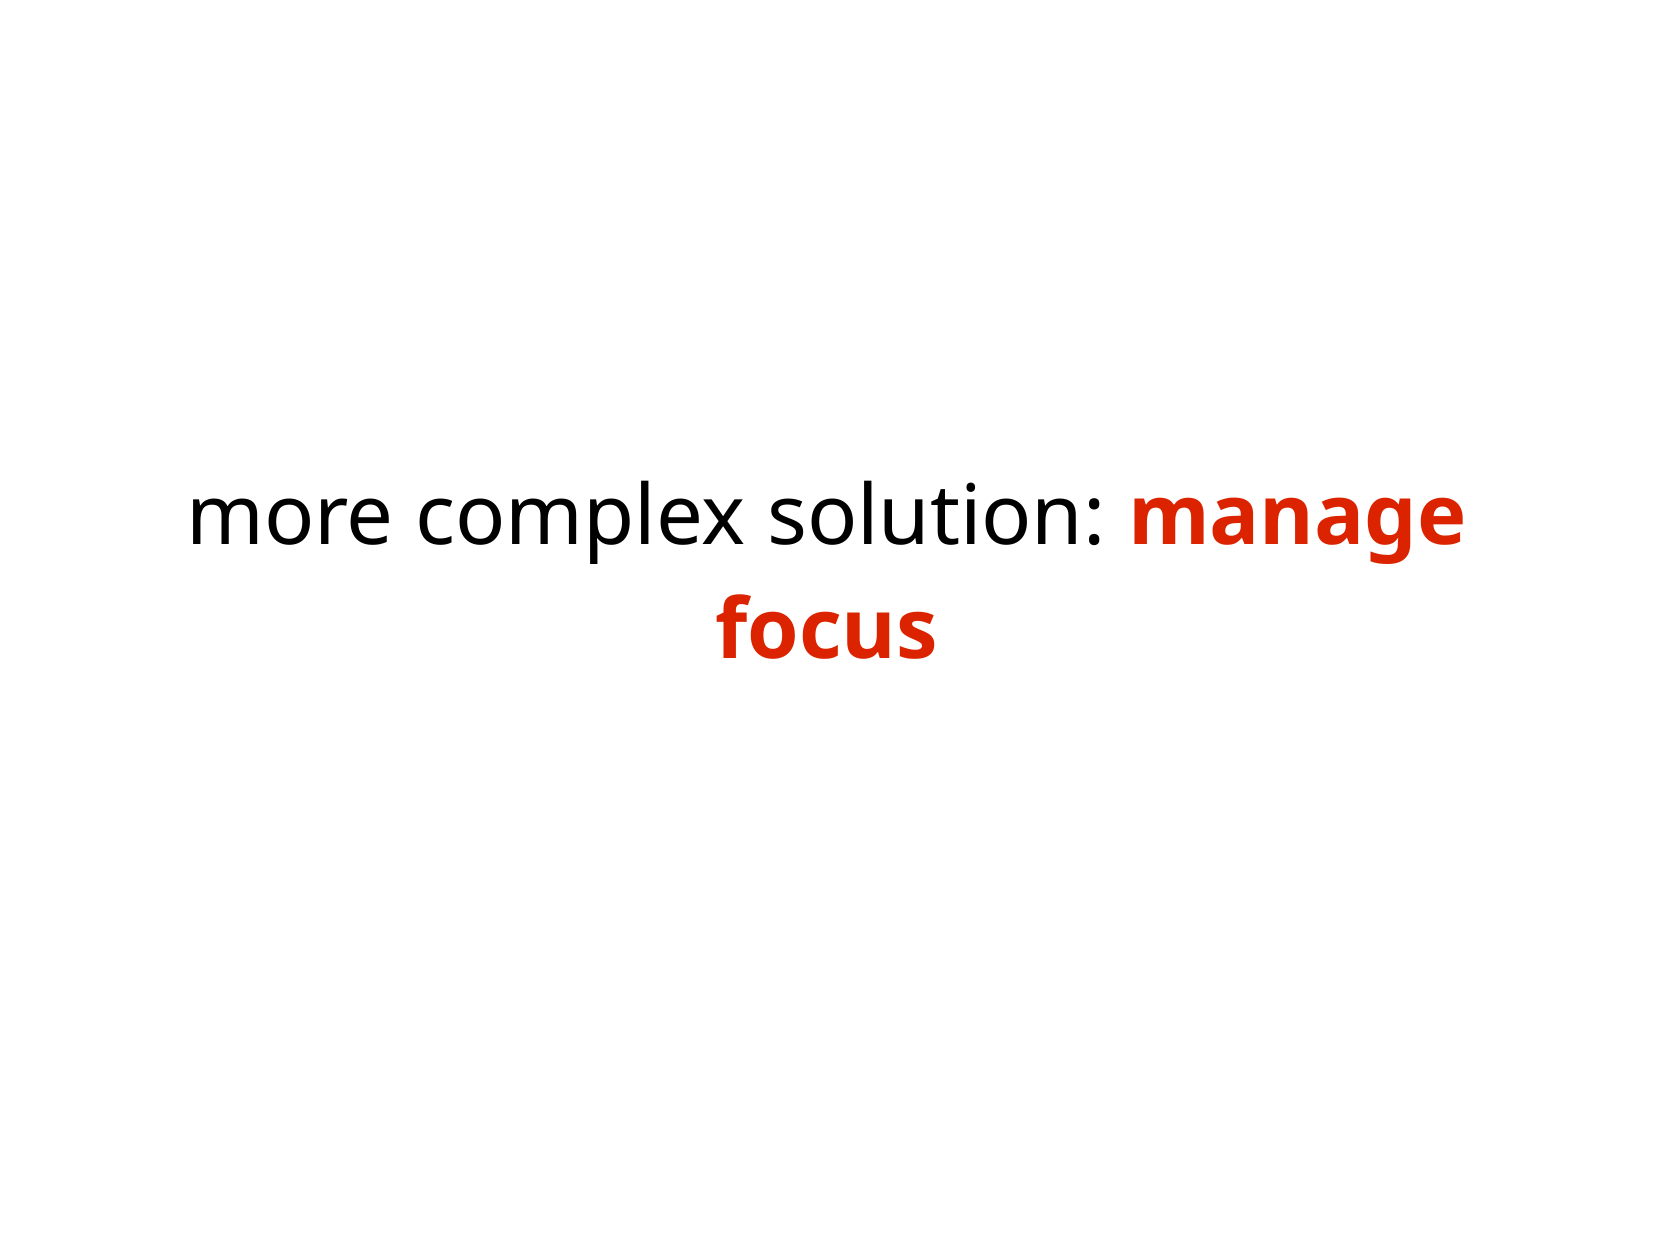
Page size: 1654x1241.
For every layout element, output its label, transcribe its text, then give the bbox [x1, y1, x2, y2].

subtitle more complex solution: manage focus [82, 118, 1571, 1021]
